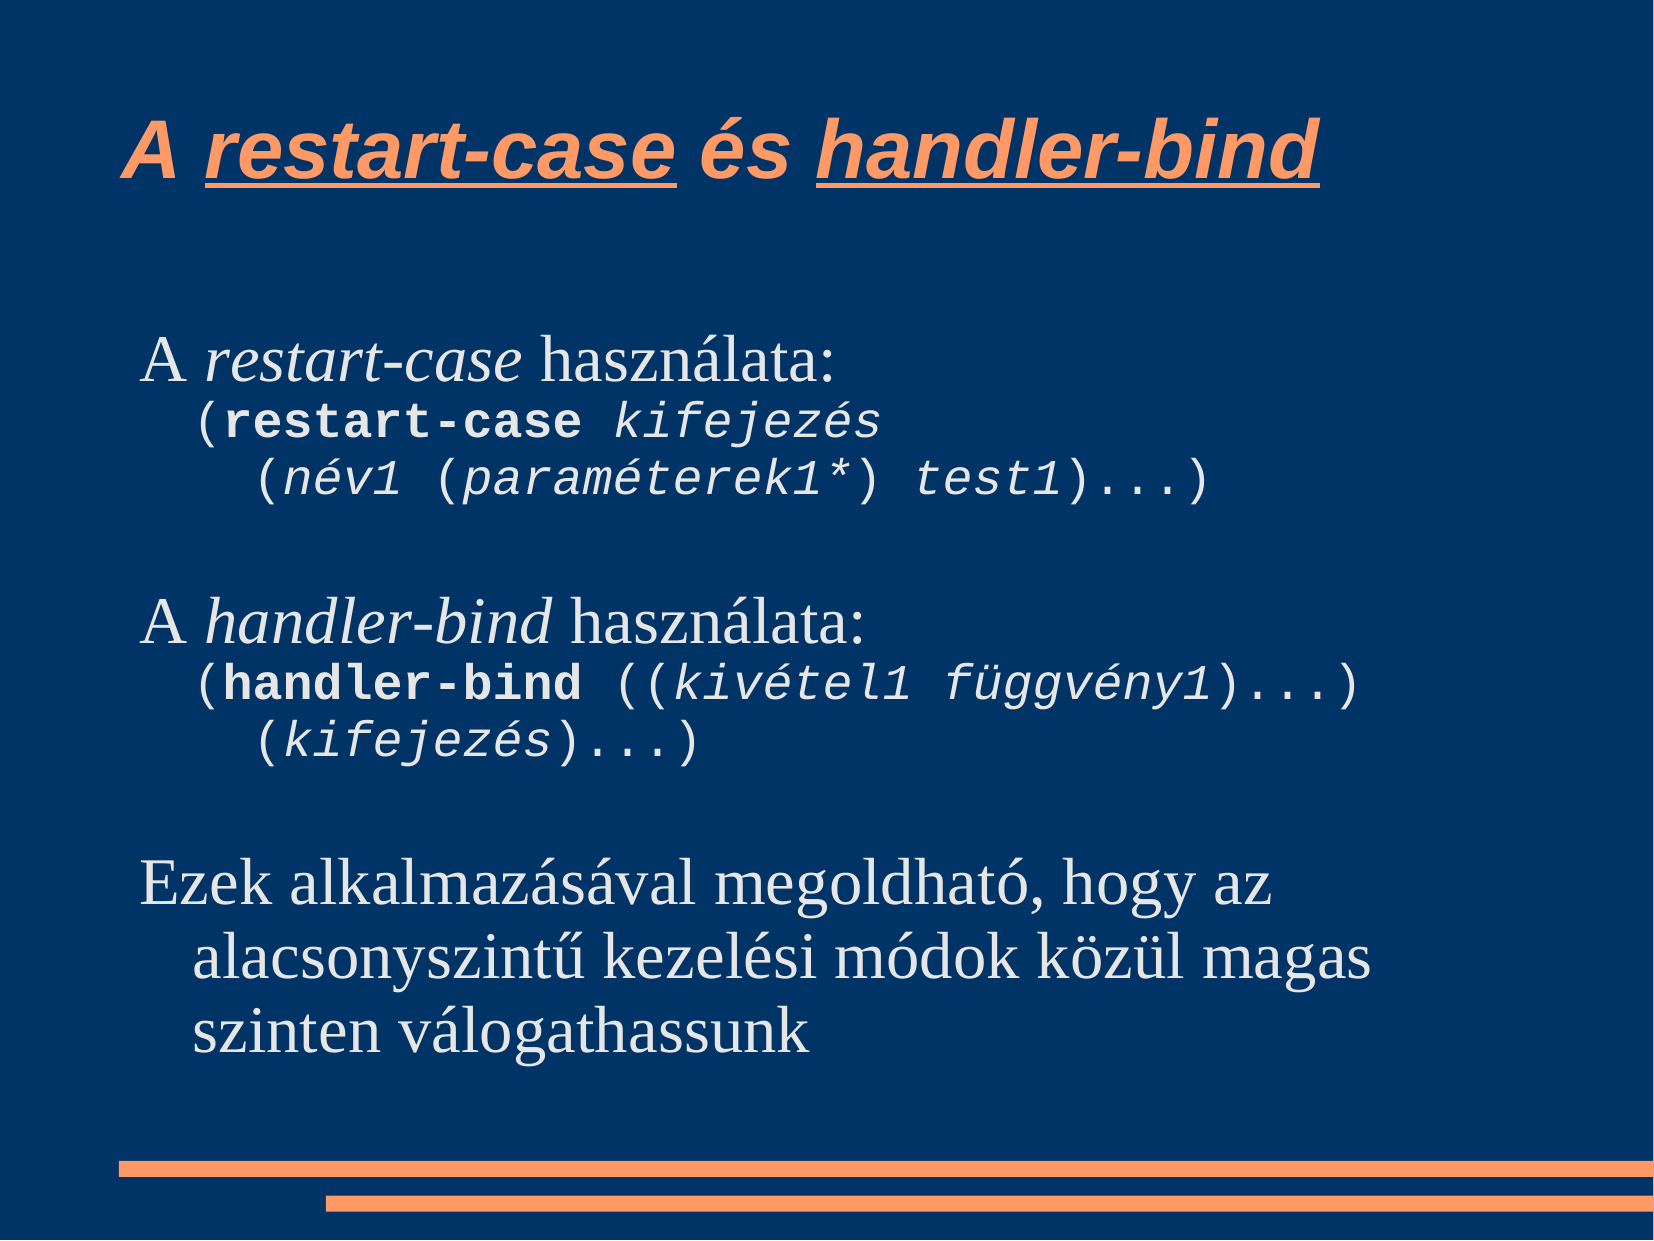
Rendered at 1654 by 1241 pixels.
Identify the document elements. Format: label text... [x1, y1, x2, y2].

list A restart-case használata: (restart-case kifejezés (név1 (paraméterek1*) test1)...) A handler-bind használata: (handler-bind ((kivétel1 függvény1)...) (kifejezés)...) Ezek alkalmazásával megoldható, hogy az alacsonyszintű kezelési módok közül magas szinten válogathassunk [121, 322, 1561, 1133]
title A restart-case és handler-bind [121, 46, 1534, 254]
